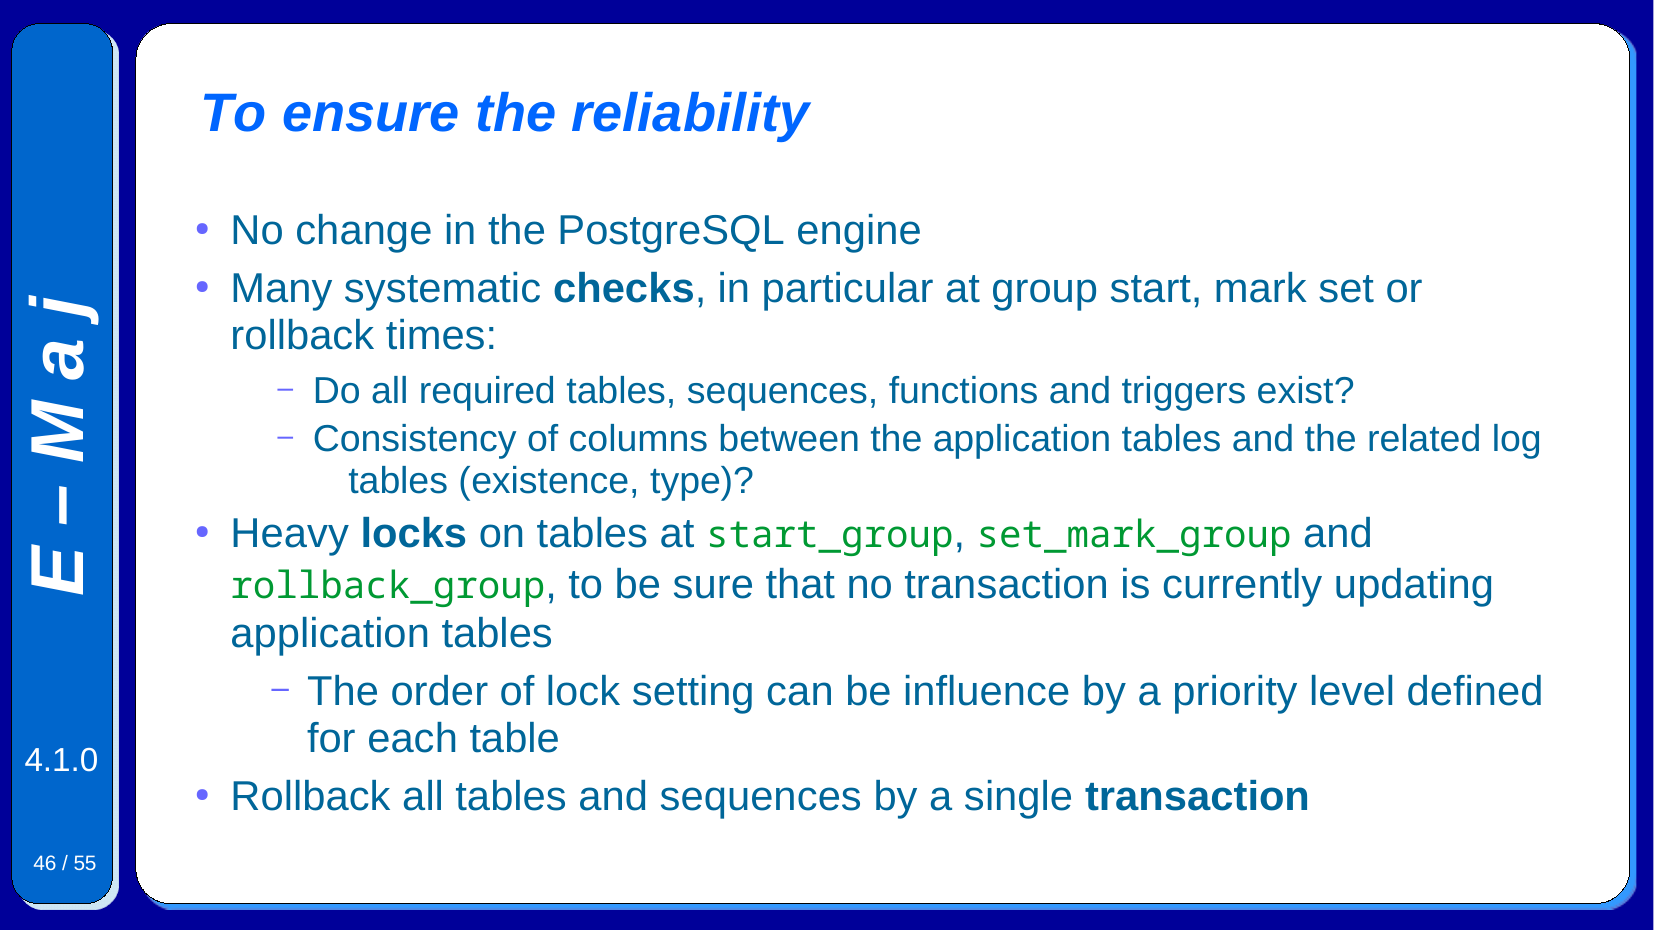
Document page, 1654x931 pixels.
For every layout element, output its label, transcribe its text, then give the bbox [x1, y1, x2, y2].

title To ensure the reliability [200, 34, 1575, 191]
list No change in the PostgreSQL engine Many systematic checks, in particular at group start, mark set or rollback times: Do all required tables, sequences, functions and triggers exist? Consistency of columns between the application tables and the related log tables (existence, type)? Heavy locks on tables at start_group, set_mark_group and rollback_group, to be sure that no transaction is currently updating application tables The order of lock setting can be influence by a priority level defined for each table Rollback all tables and sequences by a single transaction [177, 206, 1587, 827]
